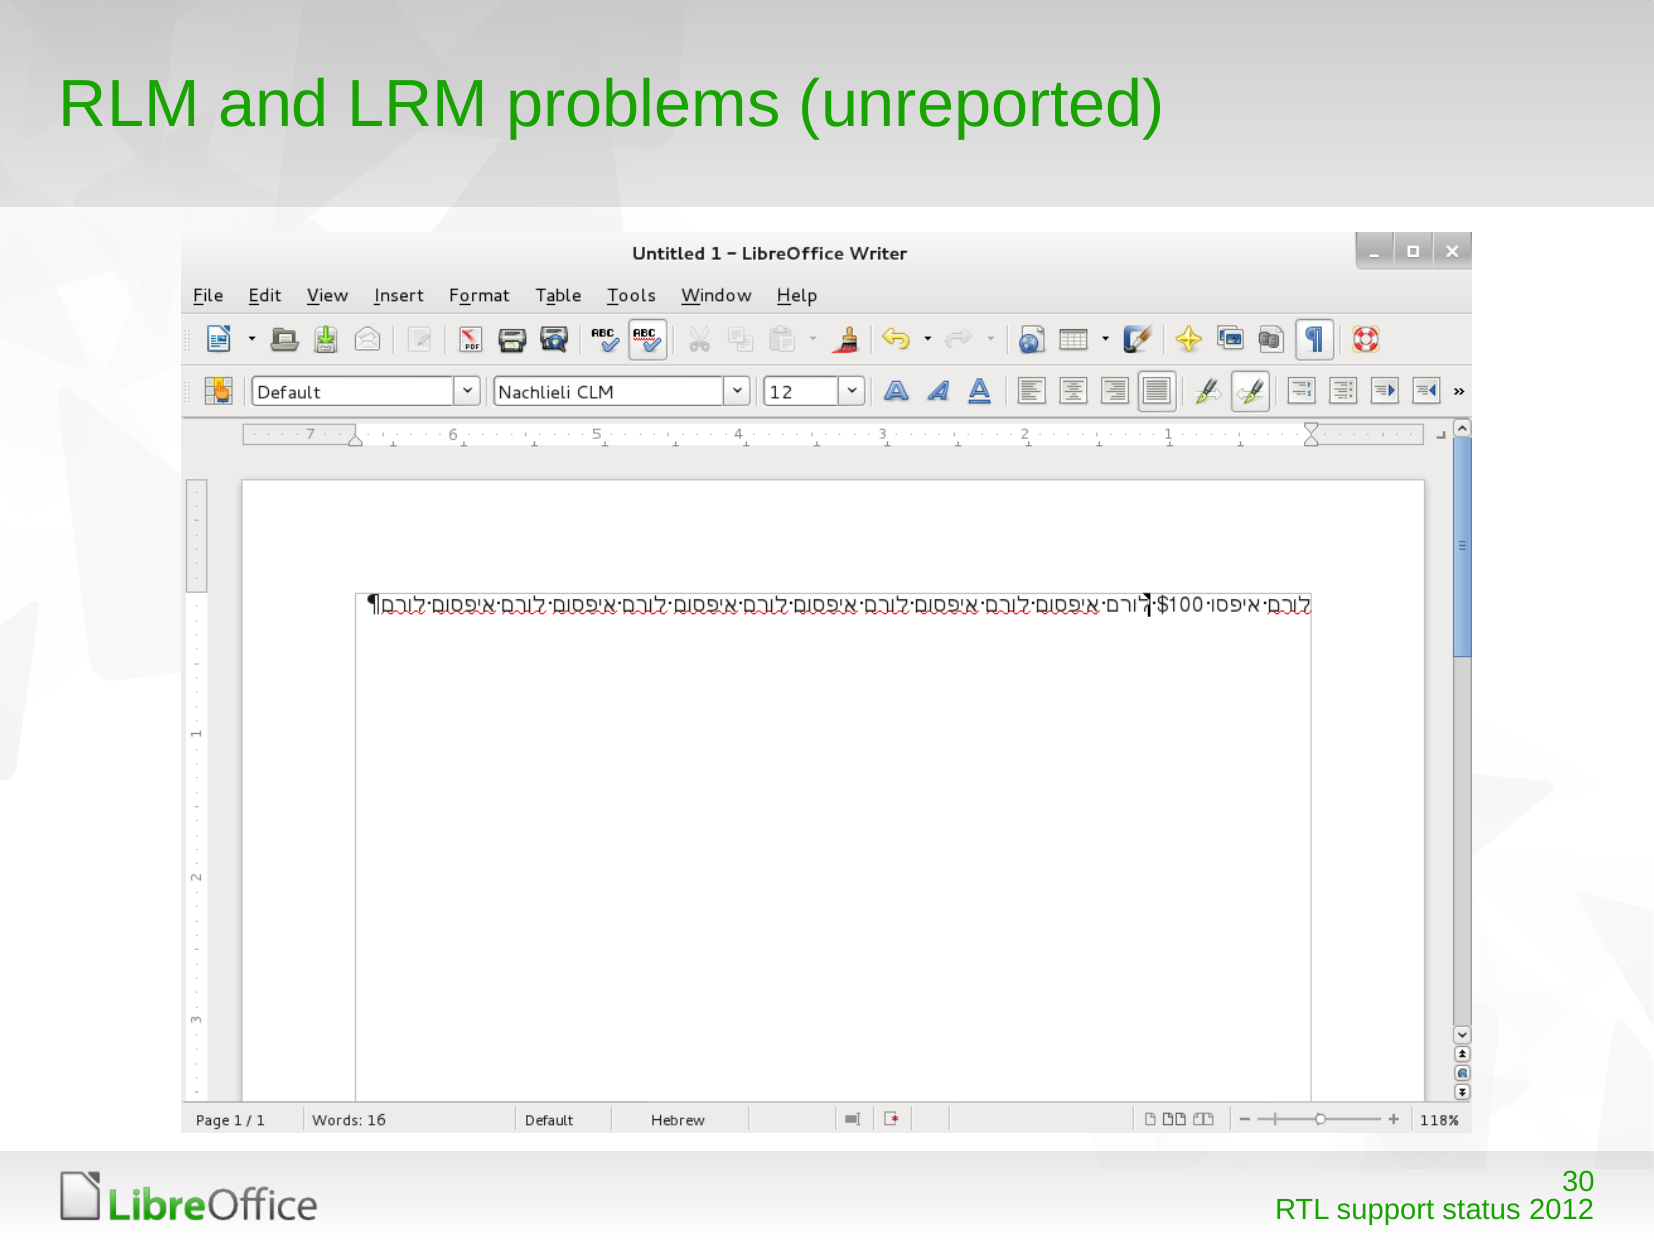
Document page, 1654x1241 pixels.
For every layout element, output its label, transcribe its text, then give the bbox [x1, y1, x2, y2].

picture [41, 1152, 337, 1240]
picture [0, 0, 1654, 1169]
title RLM and LRM problems (unreported) [59, 29, 1595, 178]
